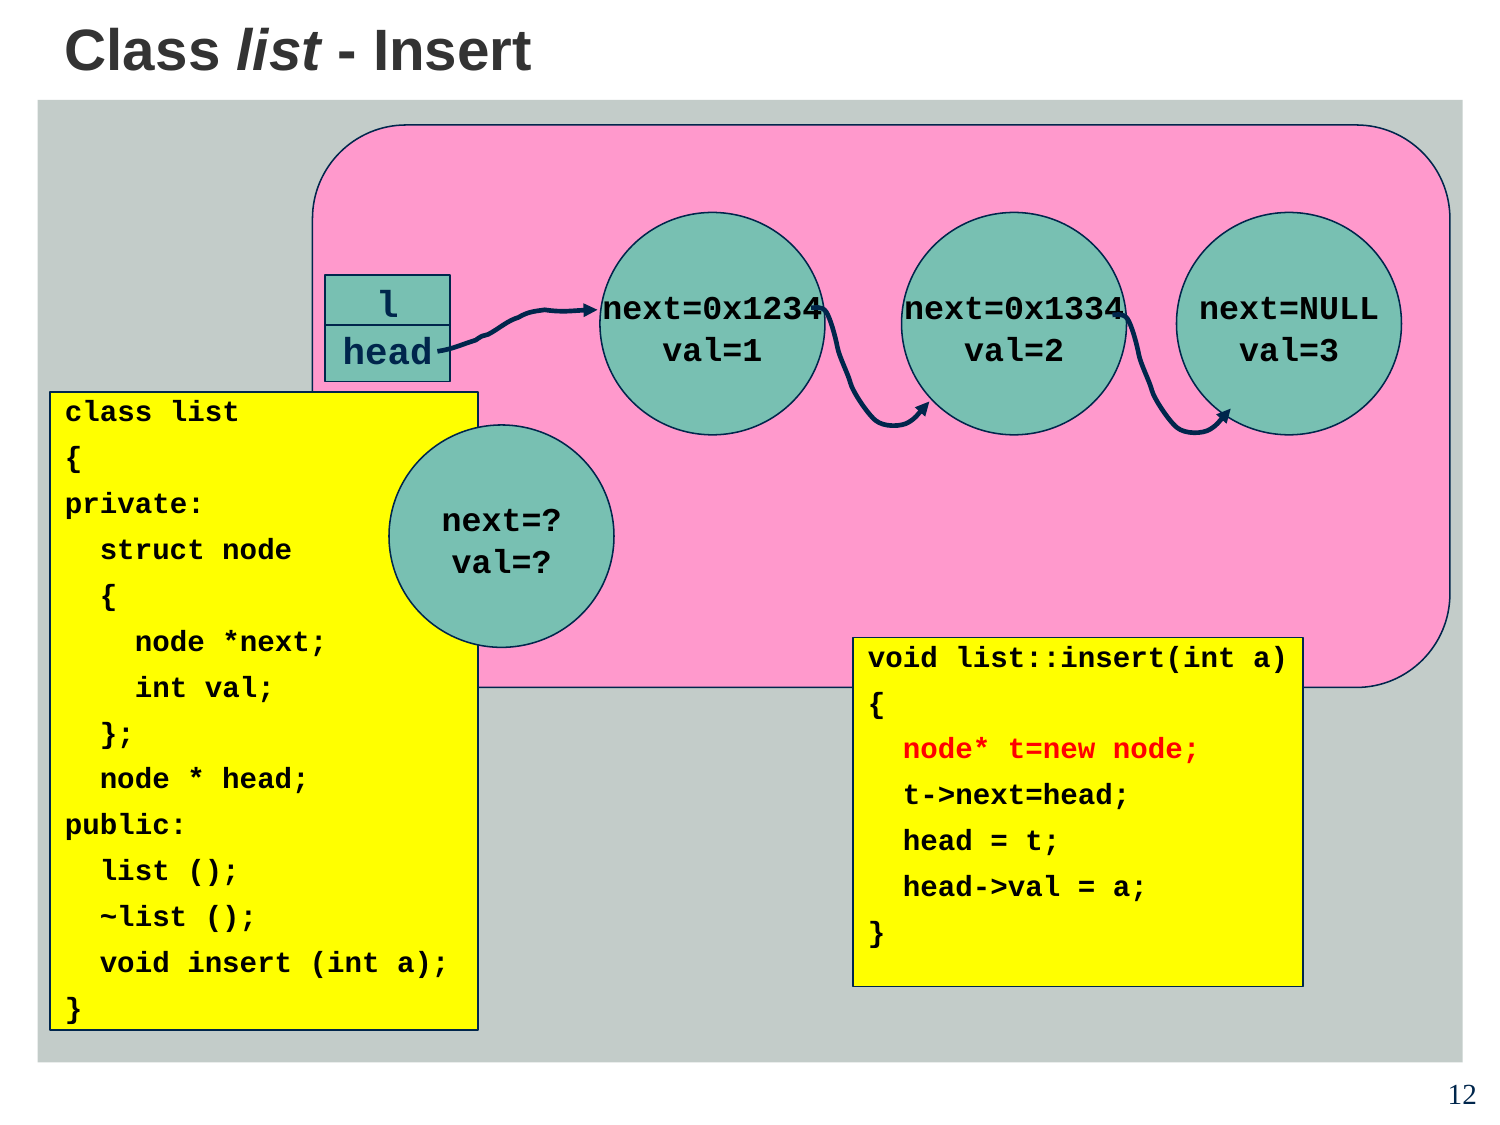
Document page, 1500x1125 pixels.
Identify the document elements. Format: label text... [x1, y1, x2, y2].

text_box l head [324, 325, 450, 382]
text_box next=? val=? [387, 491, 616, 598]
text_box class list { private: struct node { node *next; int val; }; node * head; public: list (); ~list (); void insert (int a); } [49, 392, 479, 1125]
text_box next=NULL val=3 [1181, 279, 1398, 385]
text_box void list::insert(int a) { node* t=new node; t->next=head; head = t; head->val = a; } [853, 637, 1304, 1048]
text_box l head [324, 274, 450, 324]
text_box [312, 124, 1450, 688]
text_box next=0x1234 val=1 [598, 279, 827, 385]
title Class list - Insert [49, 0, 1450, 91]
list [37, 99, 1463, 1063]
text_box next=0x1334 val=2 [900, 279, 1129, 385]
